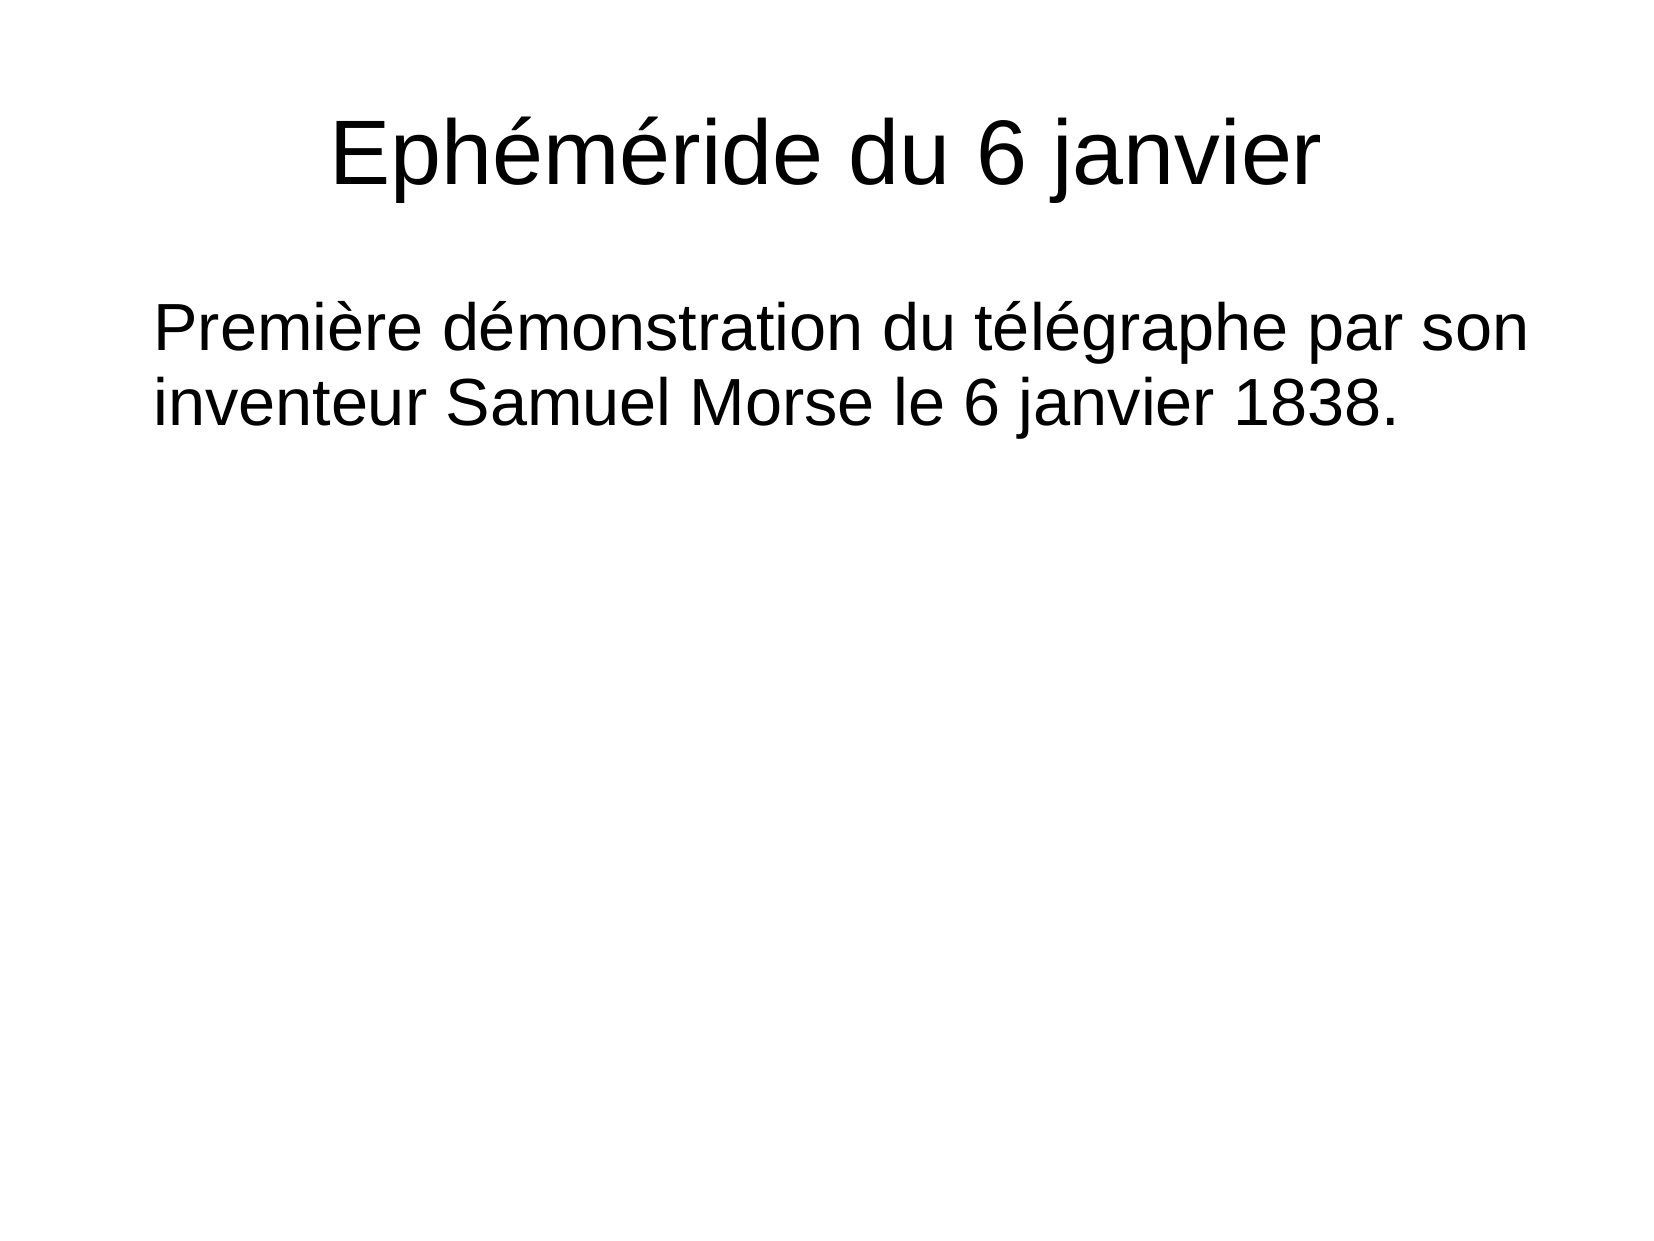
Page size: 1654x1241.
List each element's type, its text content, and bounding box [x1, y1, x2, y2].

title Ephéméride du 6 janvier [82, 49, 1571, 257]
list Première démonstration du télégraphe par son inventeur Samuel Morse le 6 janvier 1838. [82, 290, 1571, 749]
